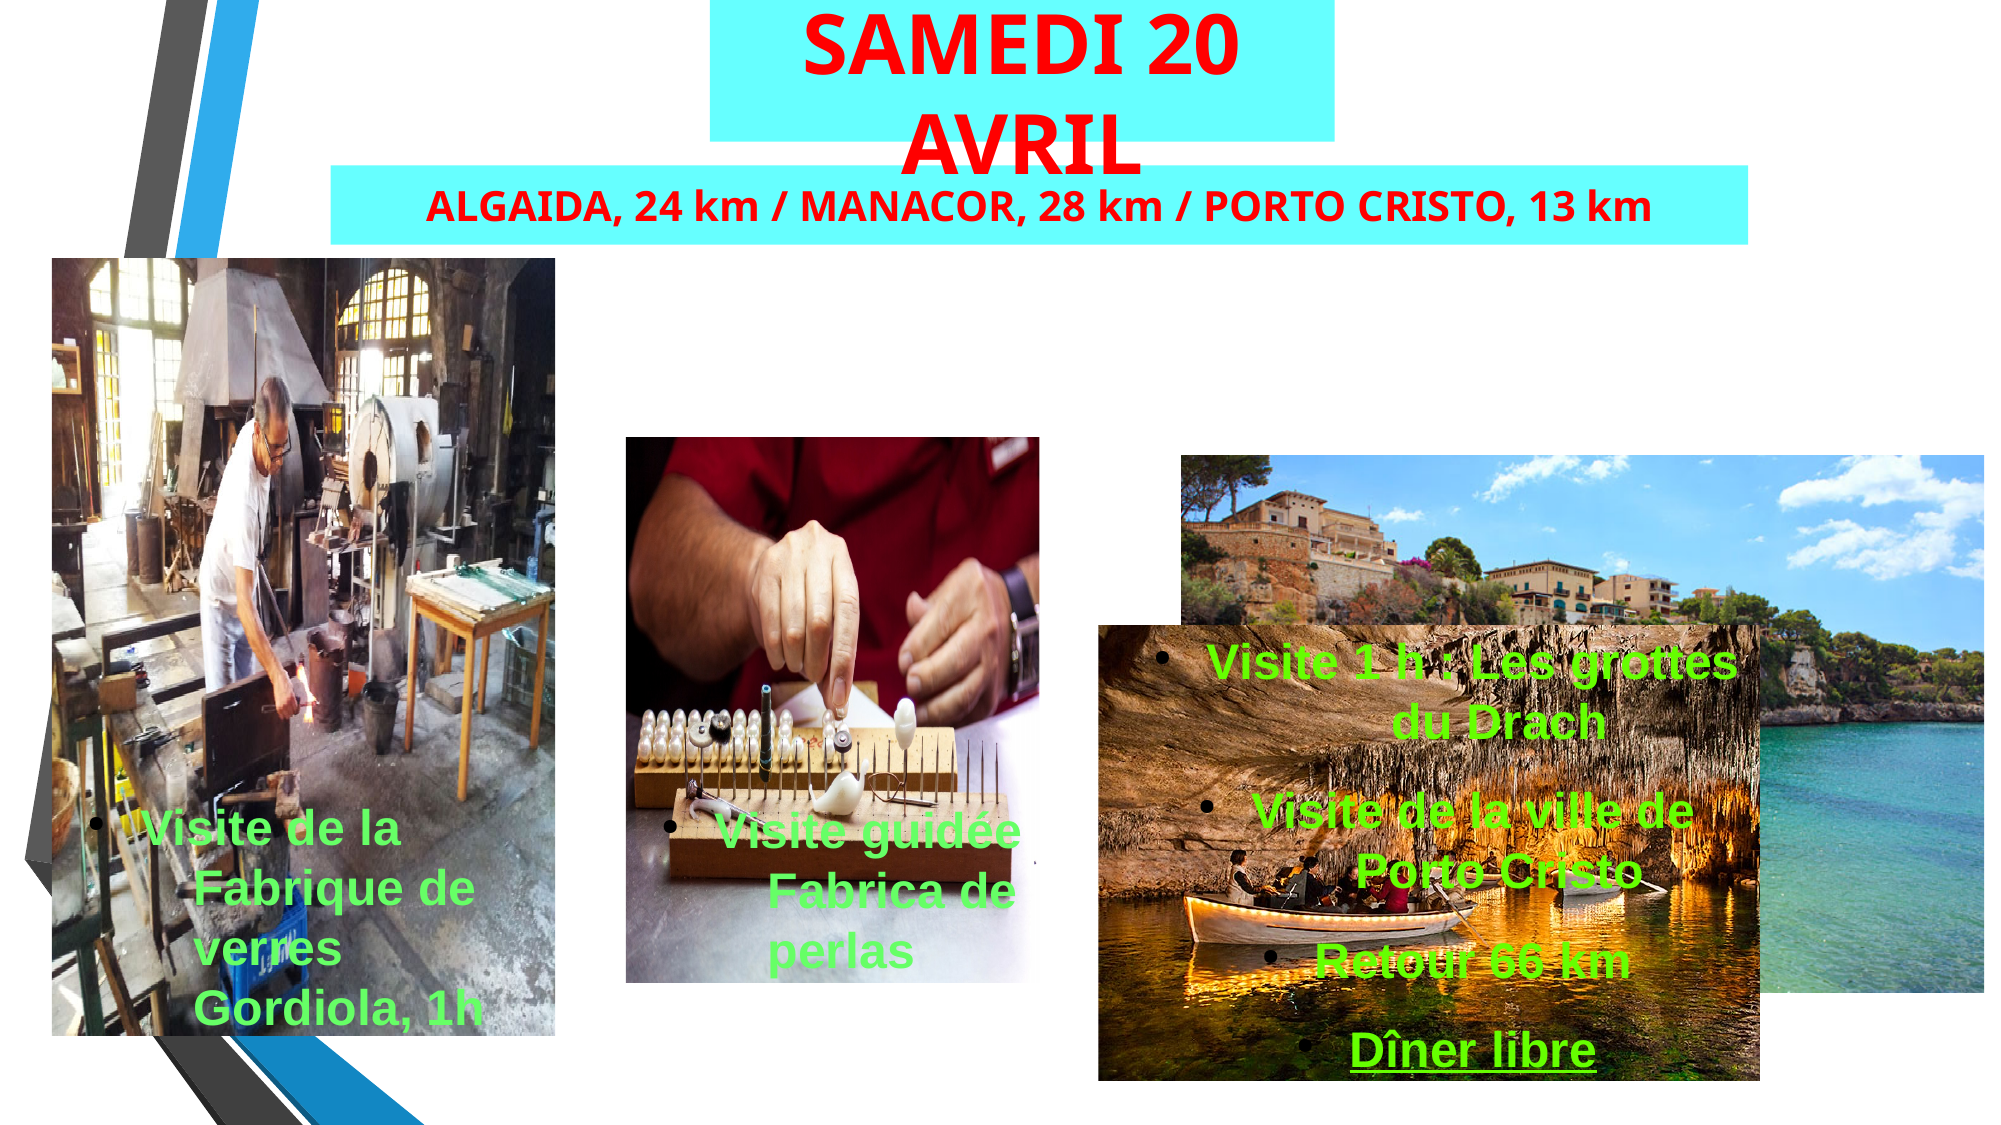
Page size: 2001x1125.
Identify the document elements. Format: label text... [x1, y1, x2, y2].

list Porto Cristo [1181, 455, 1985, 993]
list Visite de la Fabrique de verres Gordiola, 1h [51, 283, 556, 1010]
list Visite 1 h : Les grottes du Drach Visite de la ville de Porto Cristo Retour 66 km Dîner libre [1098, 625, 1760, 1081]
list Visite guidée Fabrica de perlas [625, 437, 1040, 983]
title SAMEDI 20 AVRIL [709, 0, 1335, 142]
list ALGAIDA, 24 km / MANACOR, 28 km / PORTO CRISTO, 13 km [330, 165, 1749, 245]
